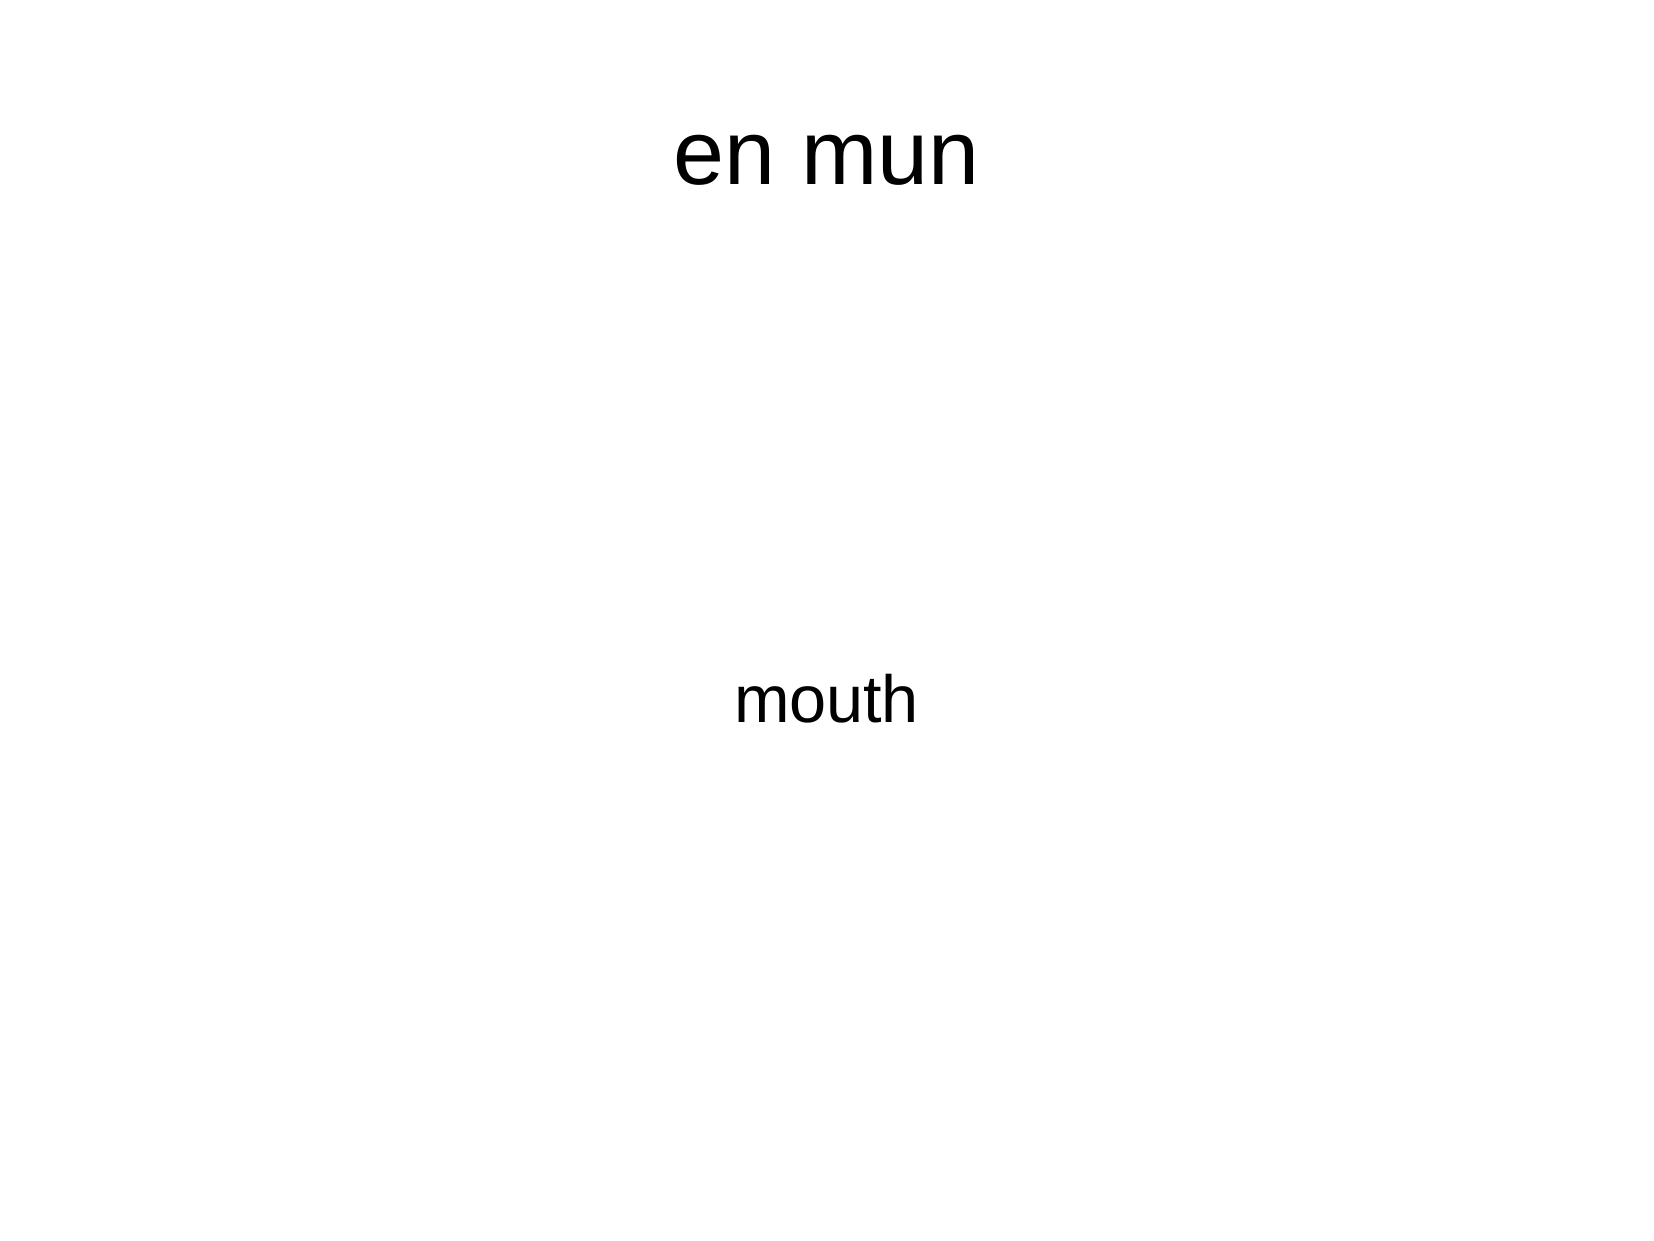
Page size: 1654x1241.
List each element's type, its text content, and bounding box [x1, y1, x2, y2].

title en mun [82, 56, 1571, 250]
subtitle mouth [82, 297, 1571, 1102]
